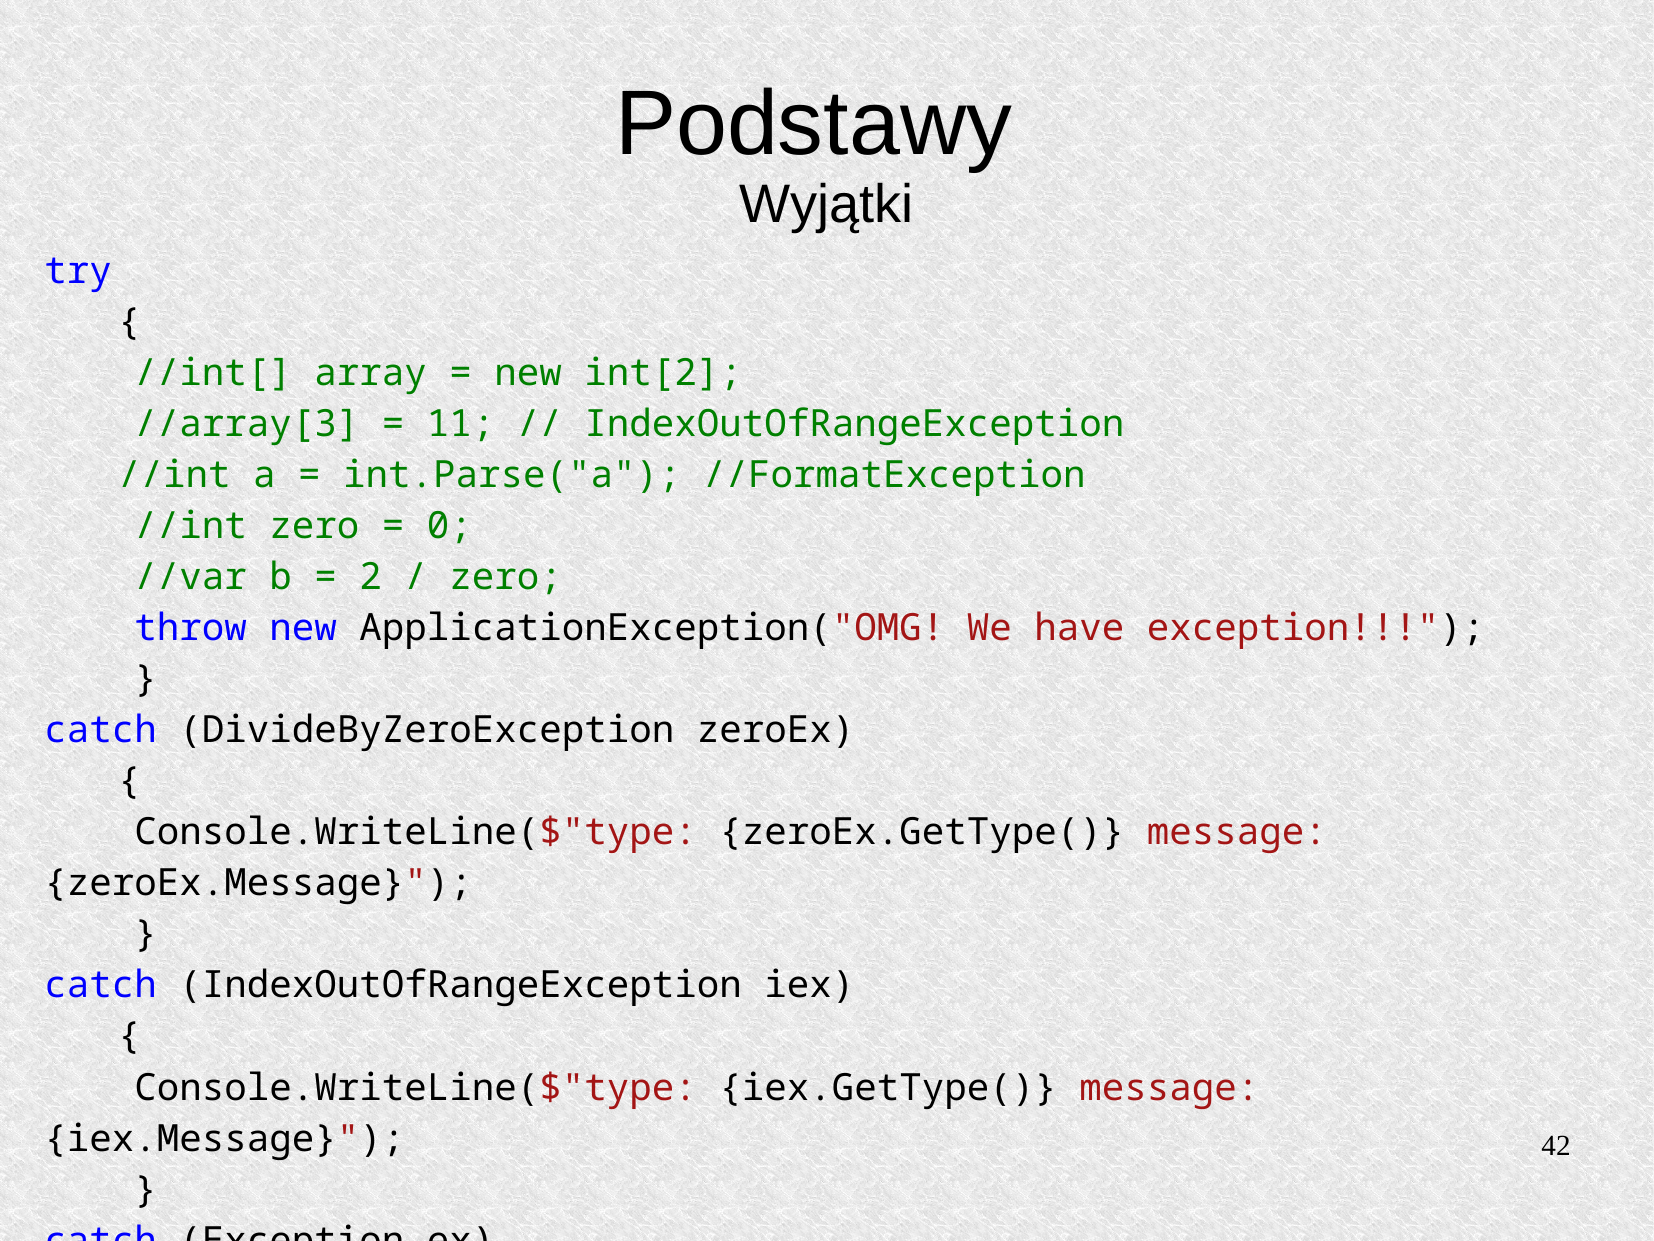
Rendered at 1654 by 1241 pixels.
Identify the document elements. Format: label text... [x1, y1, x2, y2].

picture [0, 0, 1654, 1241]
picture [388, 1235, 397, 1241]
picture [141, 1235, 150, 1241]
text_box try { //int[] array = new int[2]; //array[3] = 11; // IndexOutOfRangeException //int a = int.Parse("a"); //FormatException //int zero = 0; //var b = 2 / zero; throw new ApplicationException("OMG! We have exception!!!"); } catch (DivideByZeroException zeroEx) { Console.WriteLine($"type: {zeroEx.GetType()} message: {zeroEx.Message}"); } catch (IndexOutOfRangeException iex) { Console.WriteLine($"type: {iex.GetType()} message: {iex.Message}"); } catch (Exception ex) { Console.WriteLine($"type: {ex.GetType()} message: {ex.Message}"); } finally { Console.WriteLine("Finally block"); } [29, 236, 1654, 1189]
picture [432, 1235, 443, 1241]
picture [275, 1235, 286, 1241]
picture [297, 1235, 308, 1241]
title Podstawy Wyjątki [82, 49, 1571, 236]
picture [365, 1235, 376, 1241]
